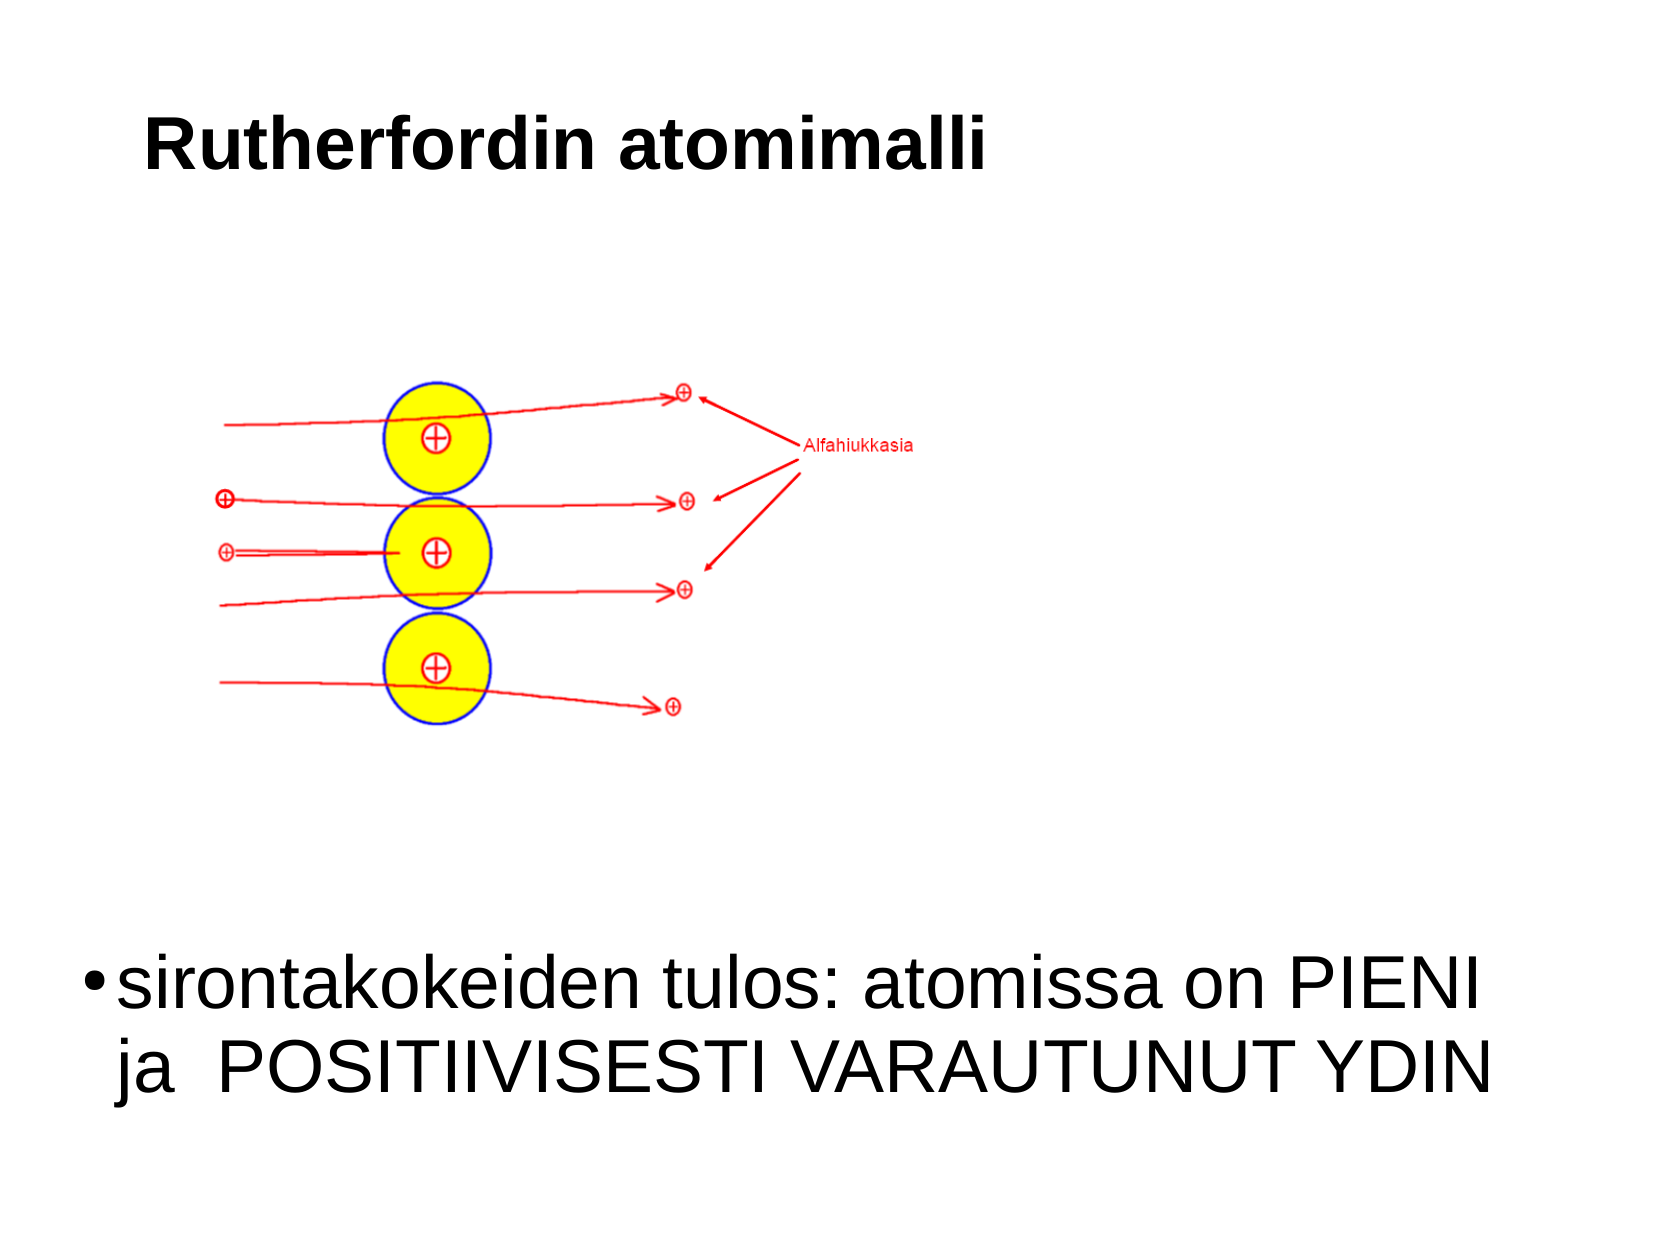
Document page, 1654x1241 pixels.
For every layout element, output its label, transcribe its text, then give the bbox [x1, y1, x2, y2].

text_box Rutherfordin atomimalli [129, 94, 1477, 201]
picture [149, 342, 945, 745]
text_box sirontakokeiden tulos: atomissa on PIENI ja POSITIIVISESTI VARAUTUNUT YDIN [66, 933, 1571, 1200]
